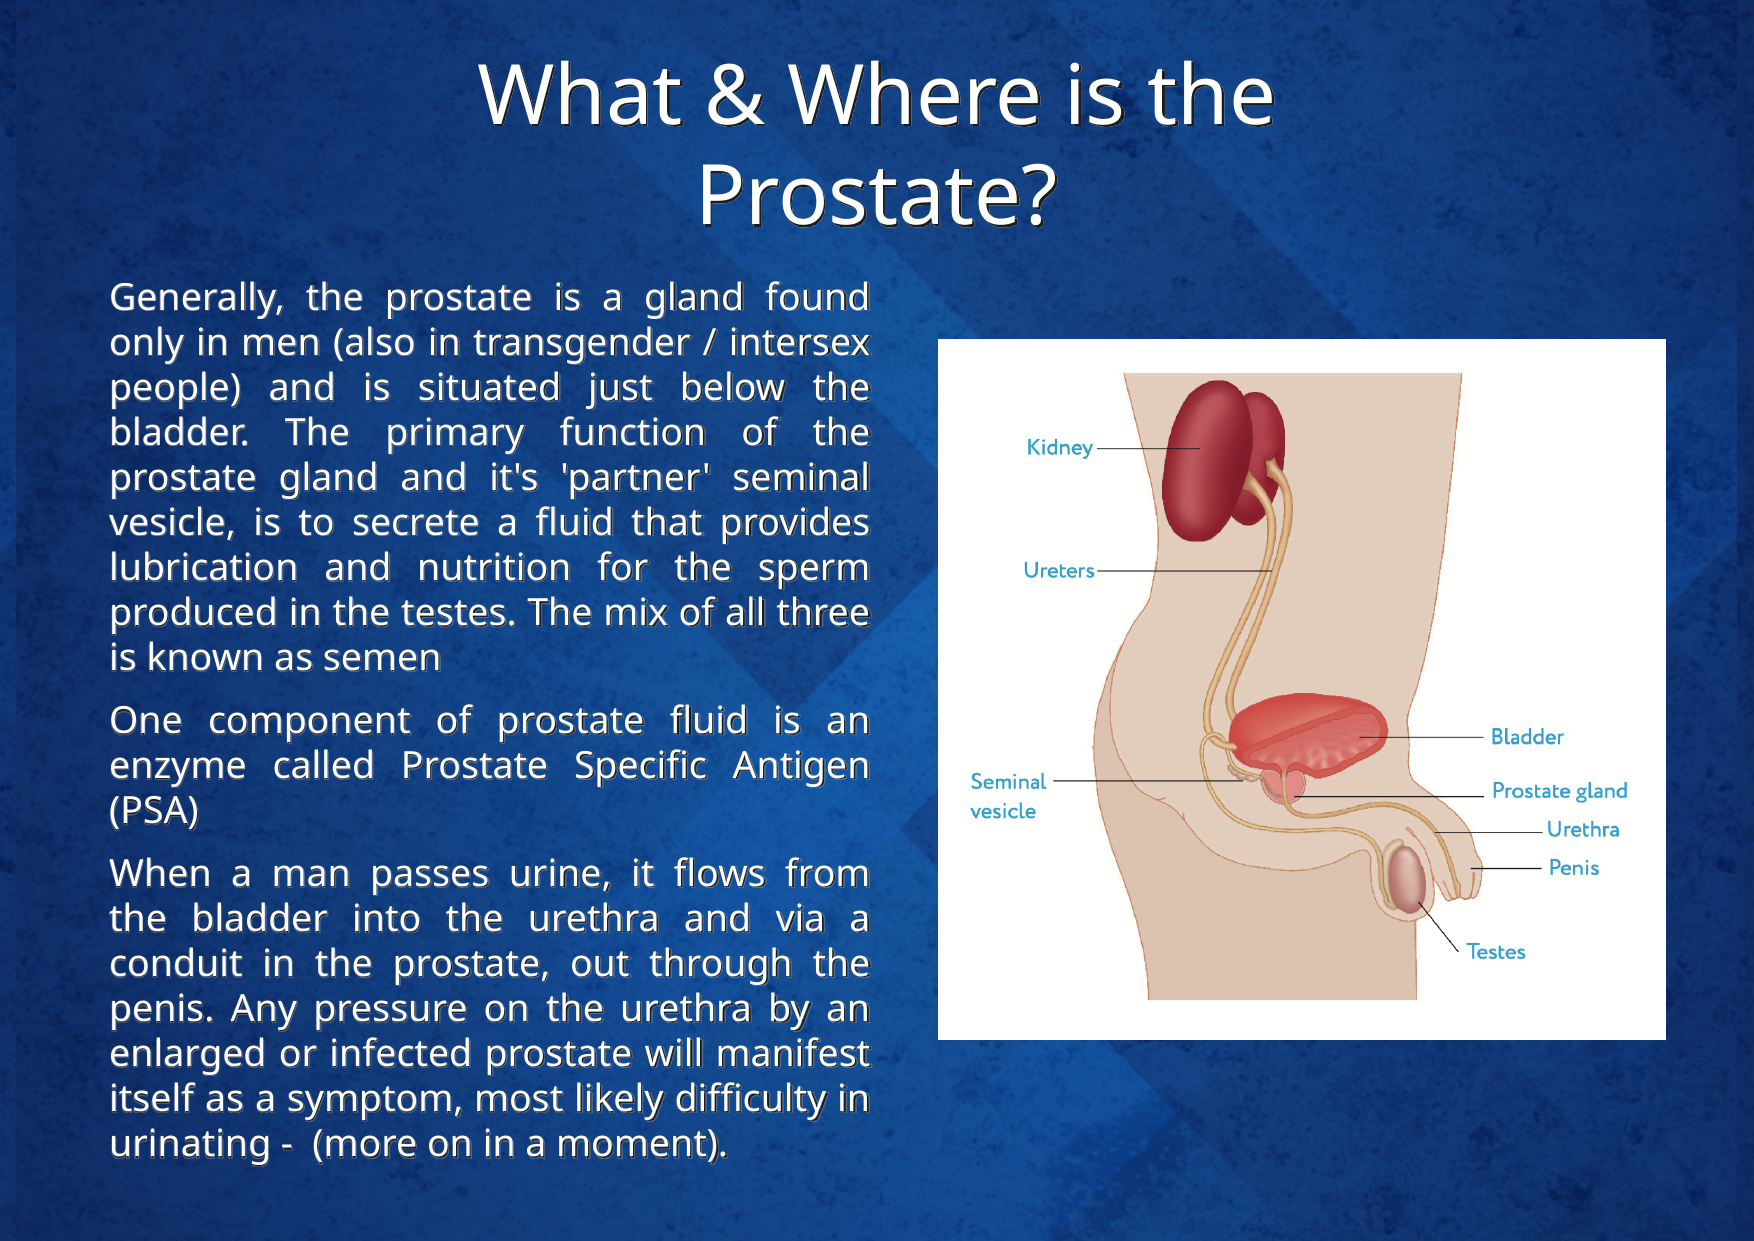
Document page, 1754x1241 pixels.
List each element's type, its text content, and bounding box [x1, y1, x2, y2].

text_box What & Where is the Prostate? [291, 40, 1463, 242]
text_box Generally, the prostate is a gland found only in men (also in transgender / intersex people) and is situated just below the bladder. The primary function of the prostate gland and it's 'partner' seminal vesicle, is to secrete a fluid that provides lubrication and nutrition for the sperm produced in the testes. The mix of all three is known as semen One component of prostate fluid is an enzyme called Prostate Specific Antigen (PSA) When a man passes urine, it flows from the bladder into the urethra and via a conduit in the prostate, out through the penis. Any pressure on the urethra by an enlarged or infected prostate will manifest itself as a symptom, most likely difficulty in urinating - (more on in a moment). [94, 265, 886, 1171]
picture [0, 0, 1754, 1241]
